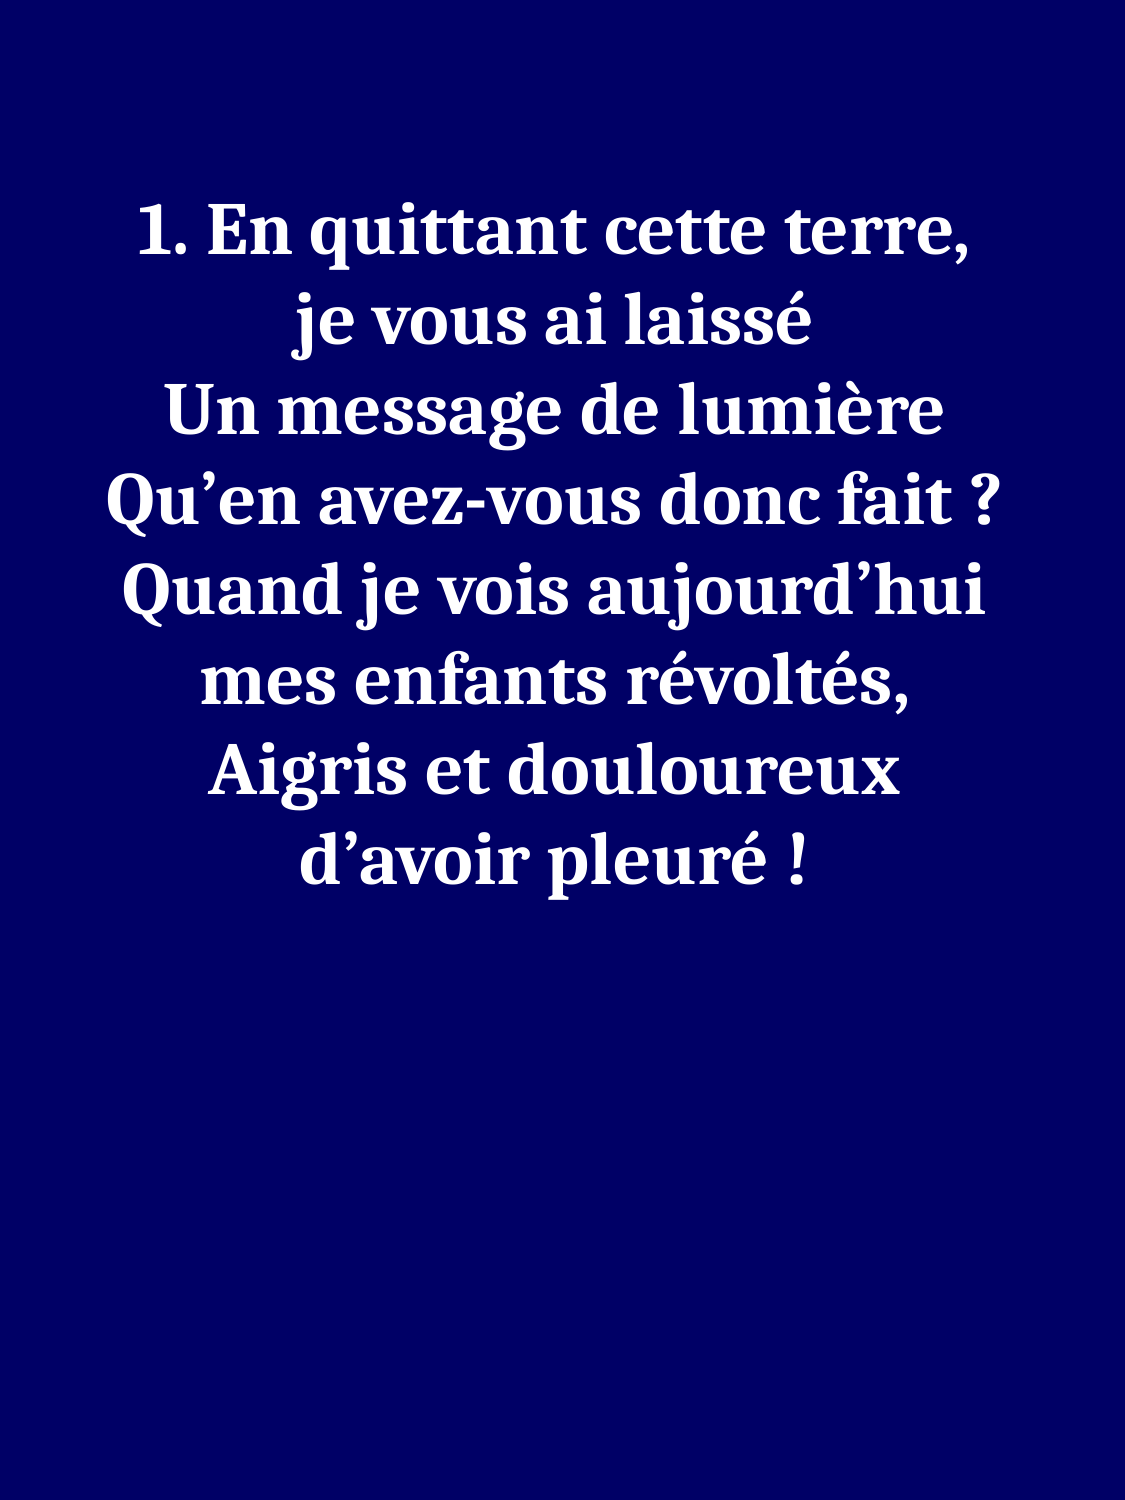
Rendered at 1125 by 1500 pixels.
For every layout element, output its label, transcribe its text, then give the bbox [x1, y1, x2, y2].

text_box 1. En quittant cette terre, je vous ai laissé Un message de lumière Qu’en avez-vous donc fait ? Quand je vois aujourd’hui mes enfants révoltés, Aigris et douloureux d’avoir pleuré ! [59, 172, 1052, 908]
